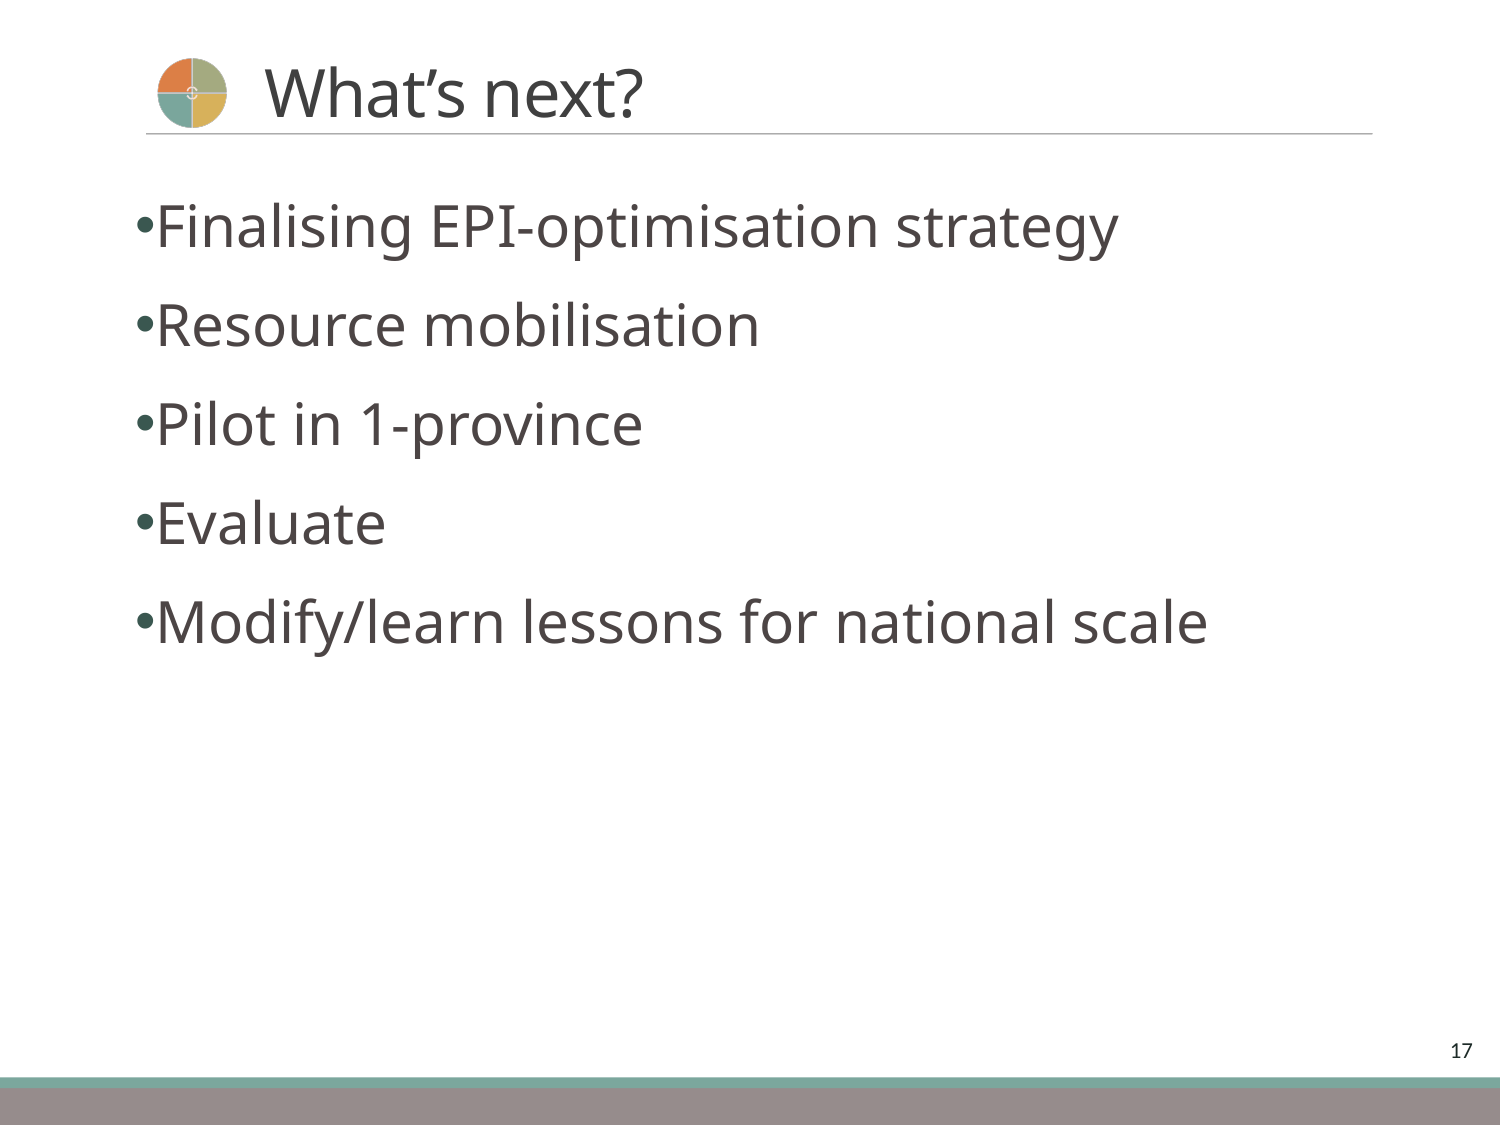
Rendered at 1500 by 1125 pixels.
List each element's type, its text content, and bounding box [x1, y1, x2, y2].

list Finalising EPI-optimisation strategy Resource mobilisation Pilot in 1-province Evaluate Modify/learn lessons for national scale [135, 181, 1373, 1024]
picture [135, 54, 249, 132]
slide_number <number> [1403, 1023, 1489, 1077]
title What’s next? [135, 47, 1373, 139]
